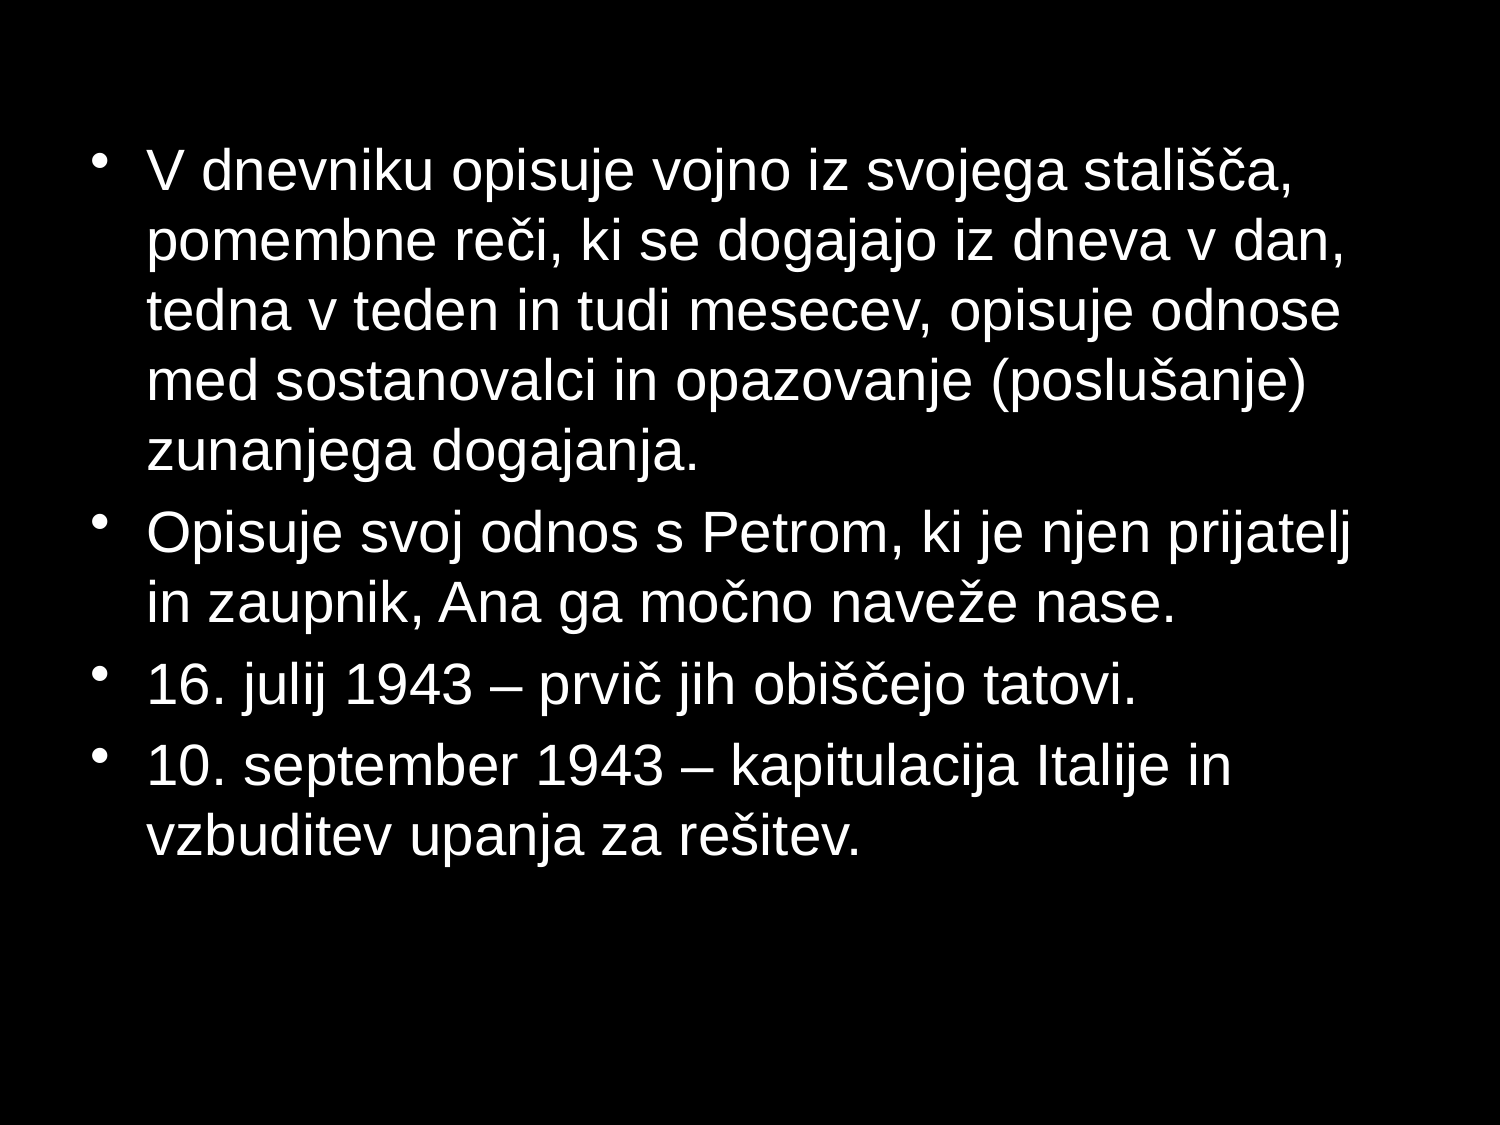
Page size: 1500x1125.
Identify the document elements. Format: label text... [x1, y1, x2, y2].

list V dnevniku opisuje vojno iz svojega stališča, pomembne reči, ki se dogajajo iz dneva v dan, tedna v teden in tudi mesecev, opisuje odnose med sostanovalci in opazovanje (poslušanje) zunanjega dogajanja. Opisuje svoj odnos s Petrom, ki je njen prijatelj in zaupnik, Ana ga močno naveže nase. 16. julij 1943 – prvič jih obiščejo tatovi. 10. september 1943 – kapitulacija Italije in vzbuditev upanja za rešitev. [75, 125, 1425, 1050]
